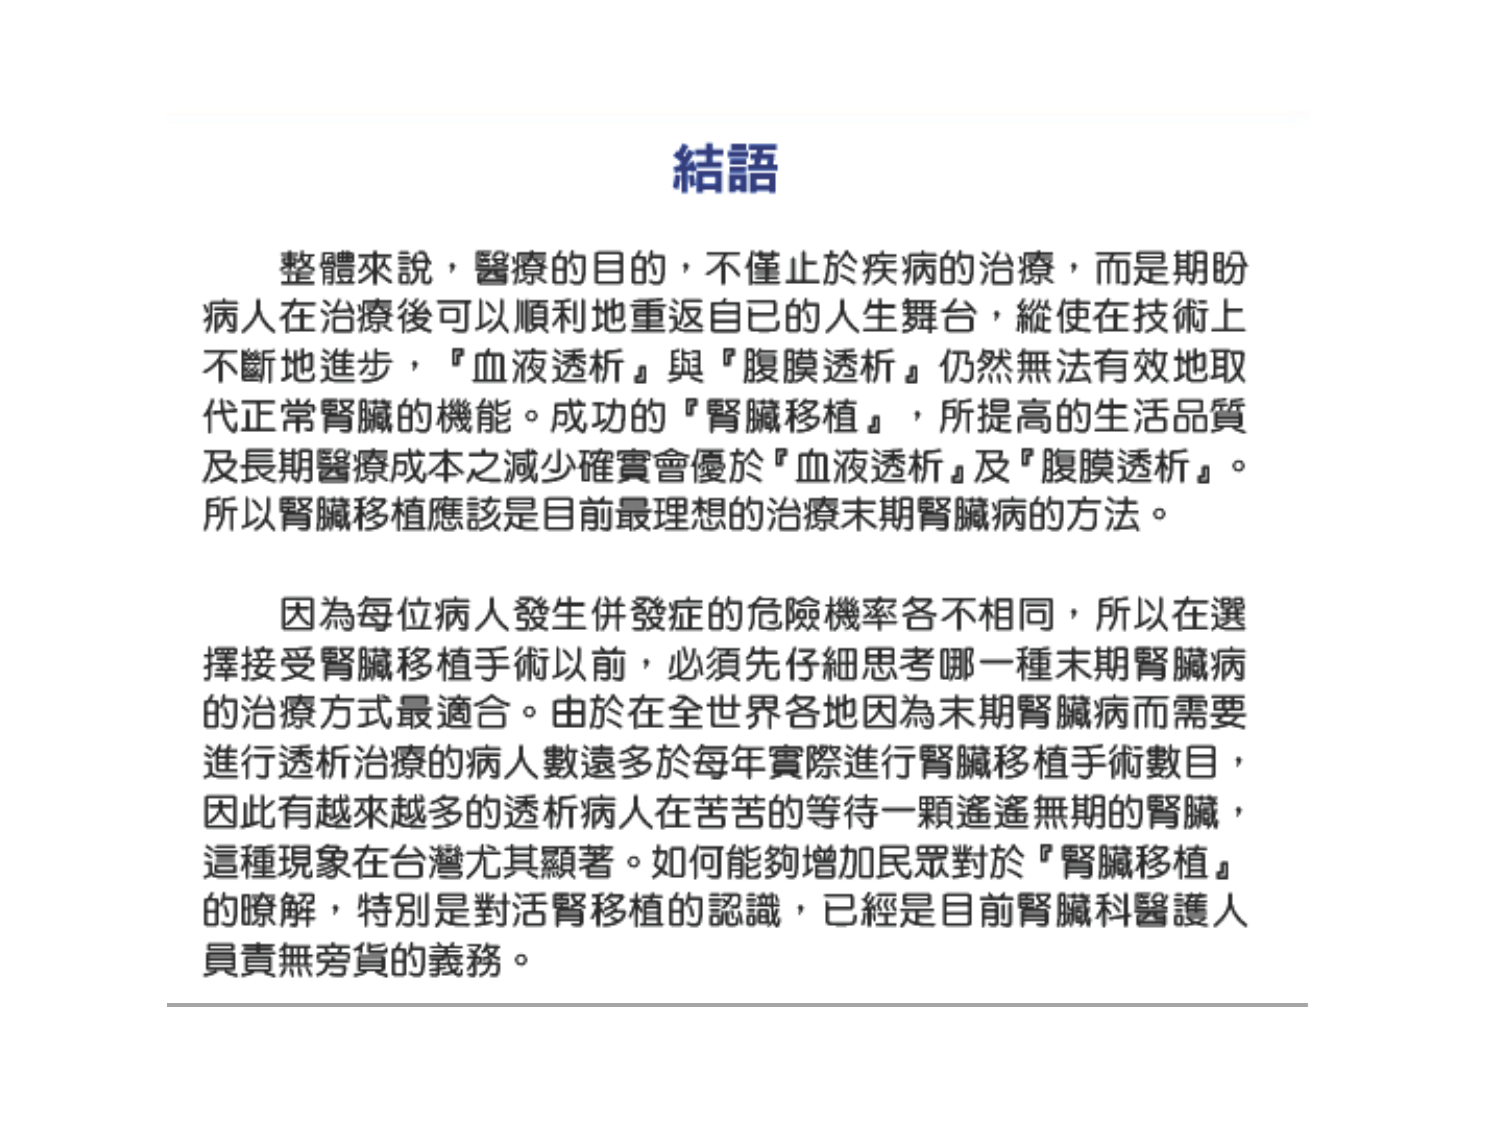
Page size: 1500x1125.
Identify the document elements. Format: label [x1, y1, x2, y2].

picture [167, 111, 1310, 1003]
